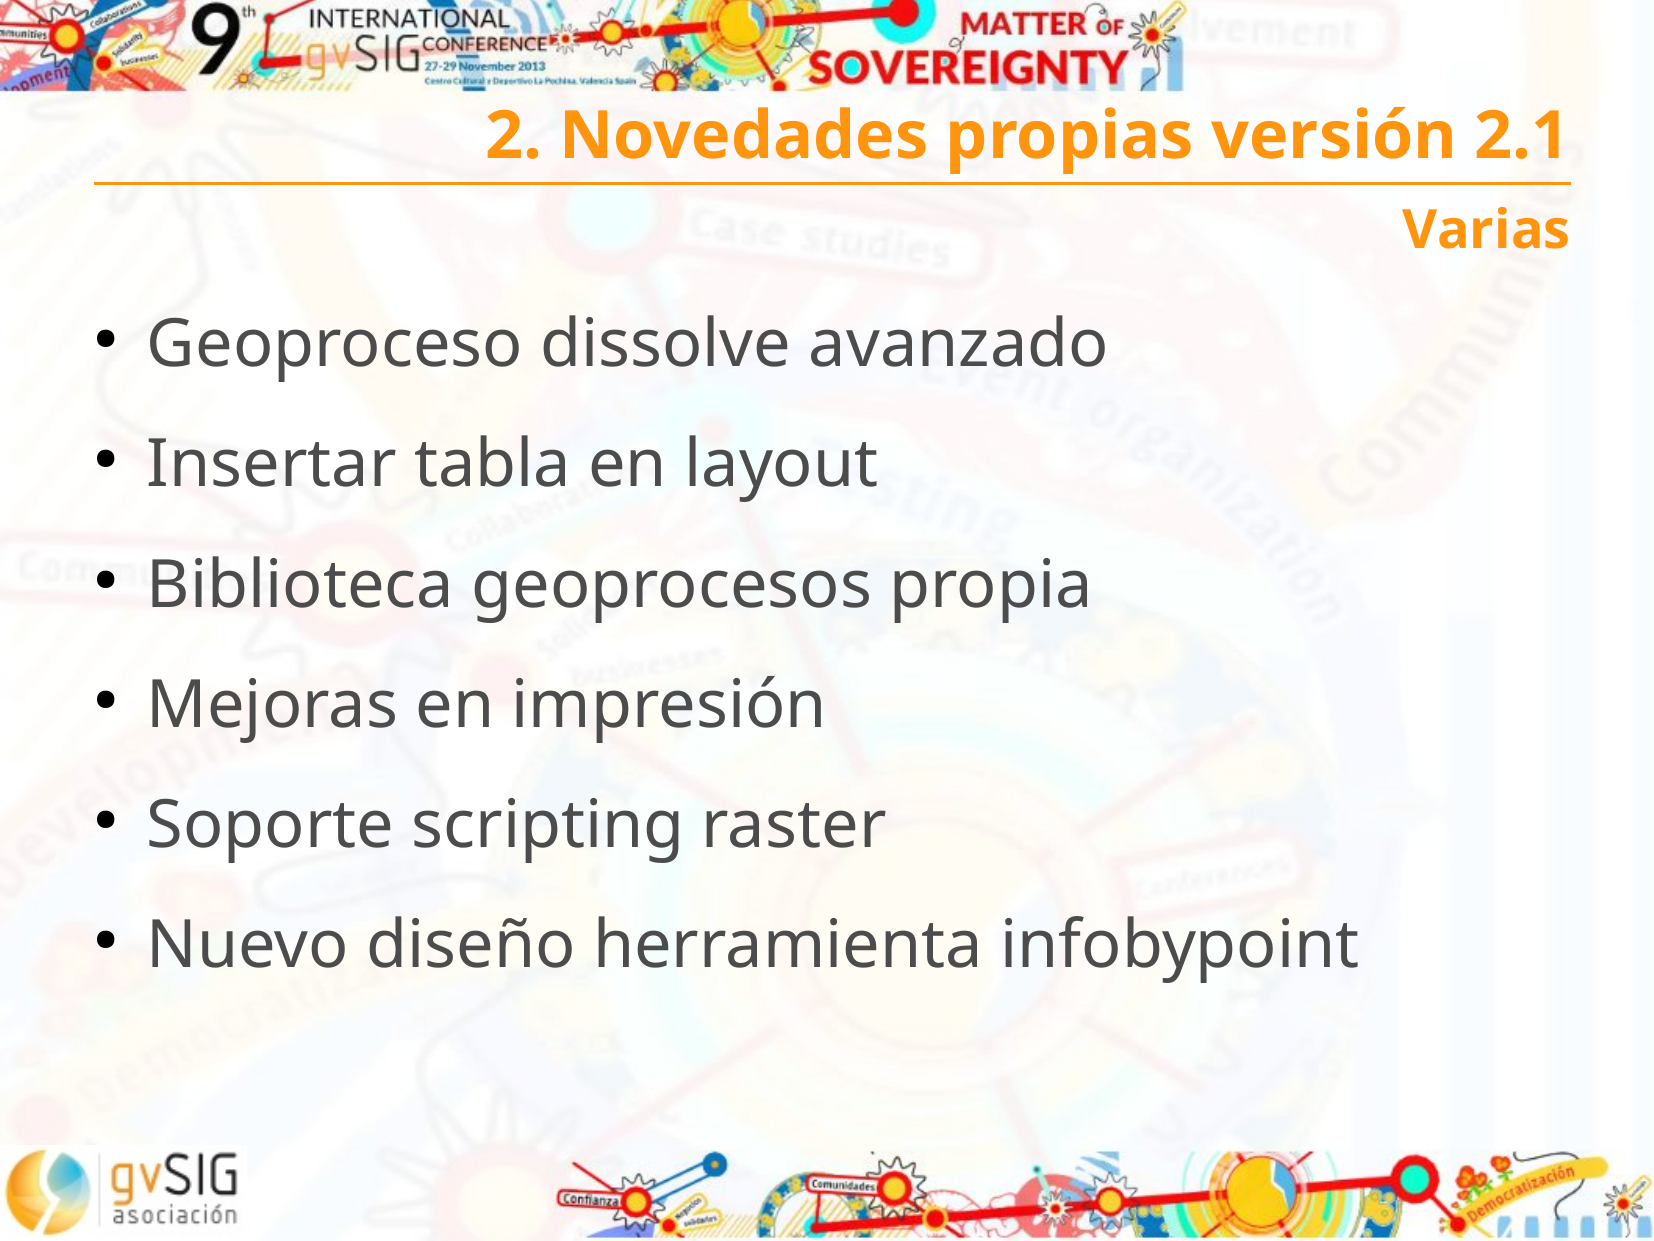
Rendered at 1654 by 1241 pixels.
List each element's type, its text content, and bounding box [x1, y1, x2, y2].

title 2. Novedades propias versión 2.1 [82, 88, 1571, 178]
list Geoproceso dissolve avanzado Insertar tabla en layout Biblioteca geoprocesos propia Mejoras en impresión Soporte scripting raster Nuevo diseño herramienta infobypoint [76, 295, 1559, 1086]
picture [0, 0, 1654, 1241]
title Varias [82, 183, 1571, 272]
